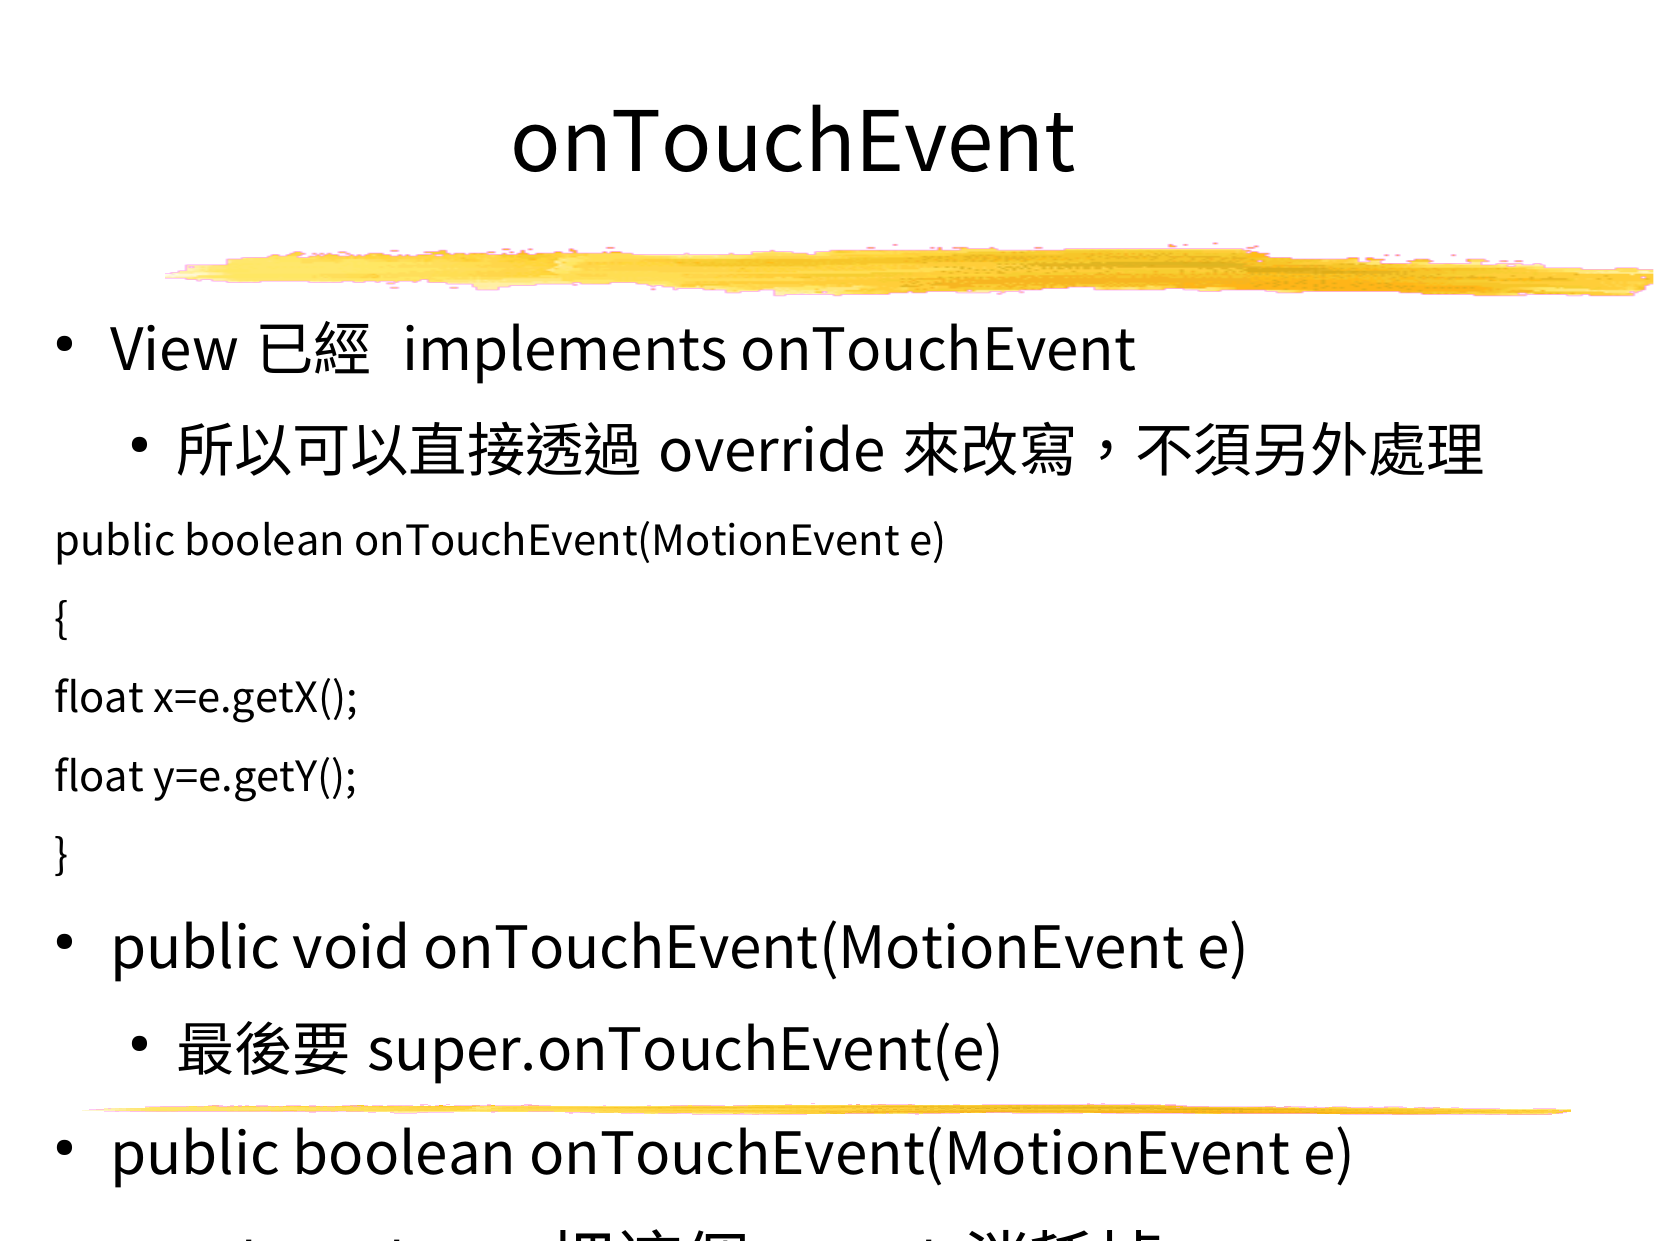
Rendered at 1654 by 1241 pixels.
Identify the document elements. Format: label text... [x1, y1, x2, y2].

picture [165, 237, 1654, 308]
title onTouchEvent [76, 28, 1482, 235]
list View已經 implements onTouchEvent 所以可以直接透過override來改寫，不須另外處理 public boolean onTouchEvent(MotionEvent e) { float x=e.getX(); float y=e.getY(); } public void onTouchEvent(MotionEvent e) 最後要super.onTouchEvent(e) public boolean onTouchEvent(MotionEvent e) return true 把這個event消耗掉 return false 把這個 event 傳給下一層 [54, 297, 1598, 1149]
